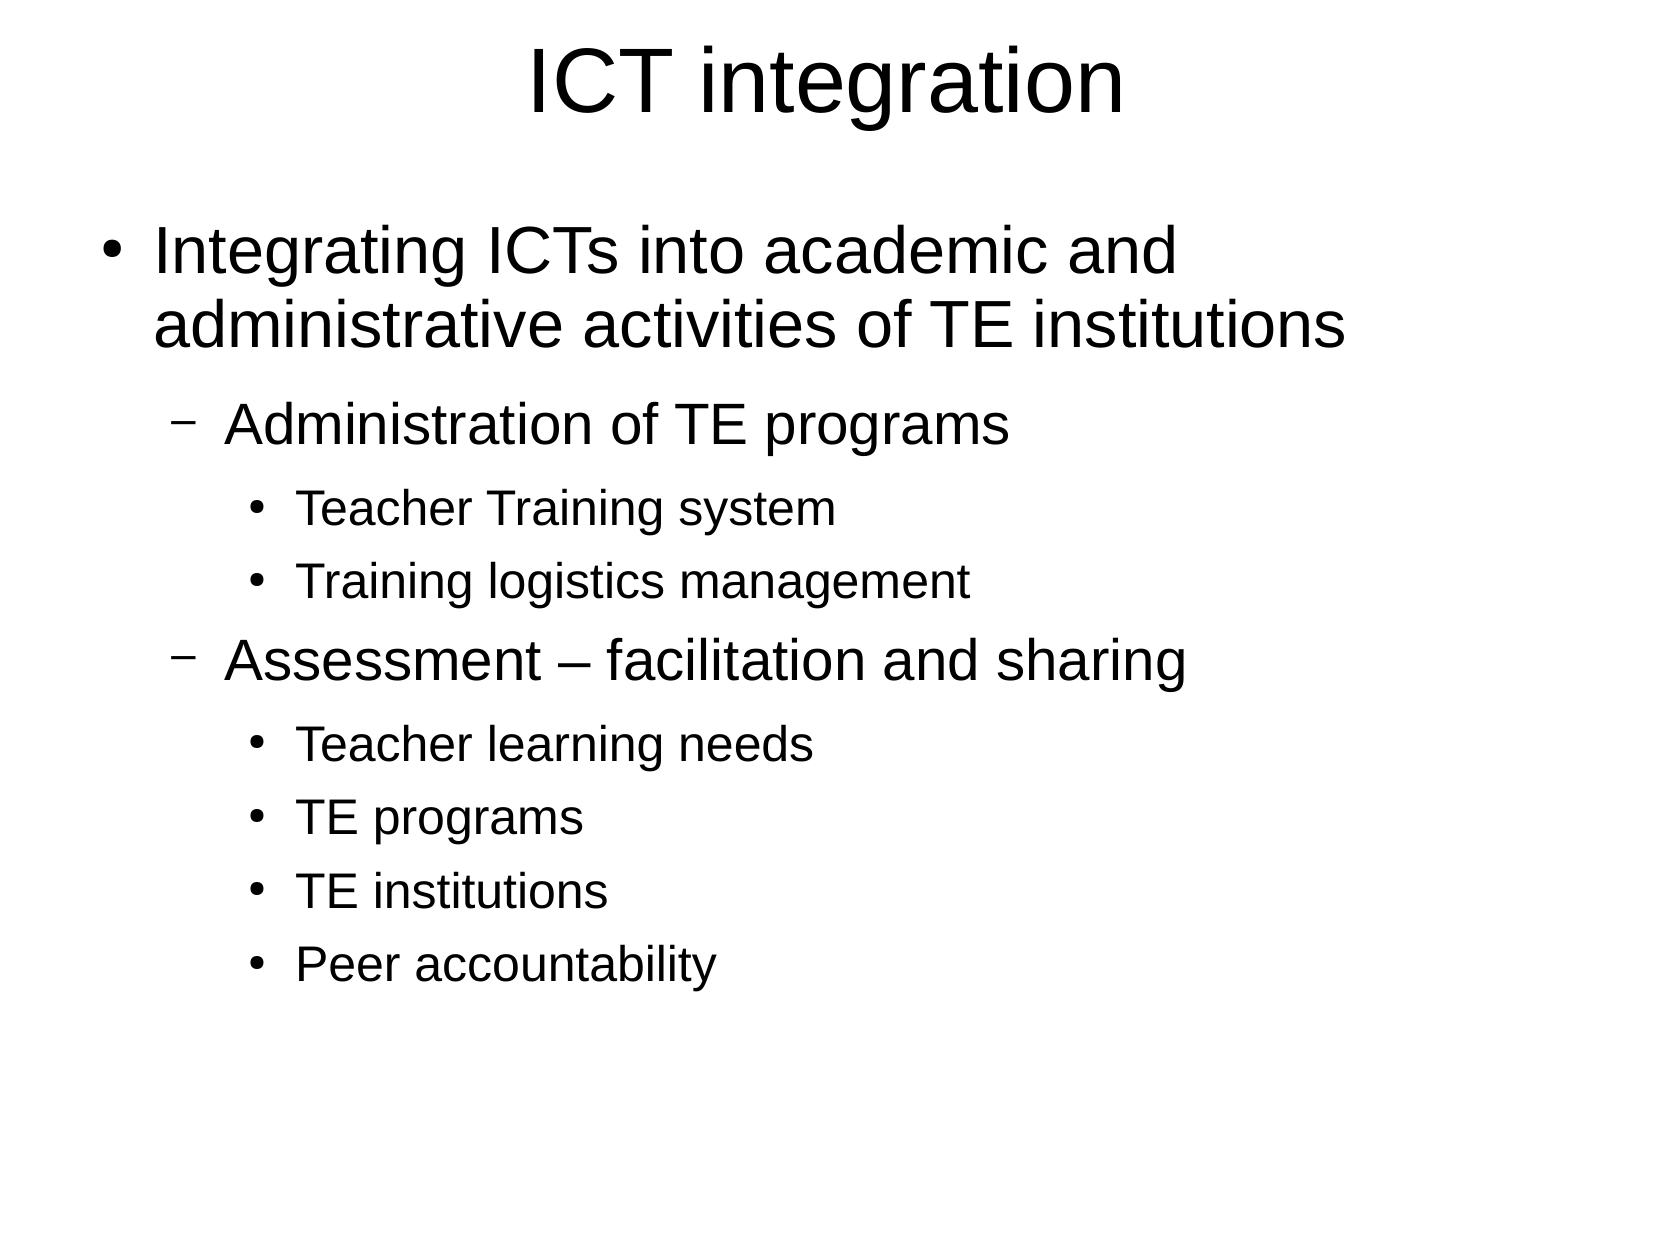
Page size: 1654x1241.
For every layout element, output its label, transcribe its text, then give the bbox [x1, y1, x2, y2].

title ICT integration [118, 19, 1536, 142]
list Integrating ICTs into academic and administrative activities of TE institutions Administration of TE programs Teacher Training system Training logistics management Assessment – facilitation and sharing Teacher learning needs TE programs TE institutions Peer accountability [82, 212, 1548, 1158]
